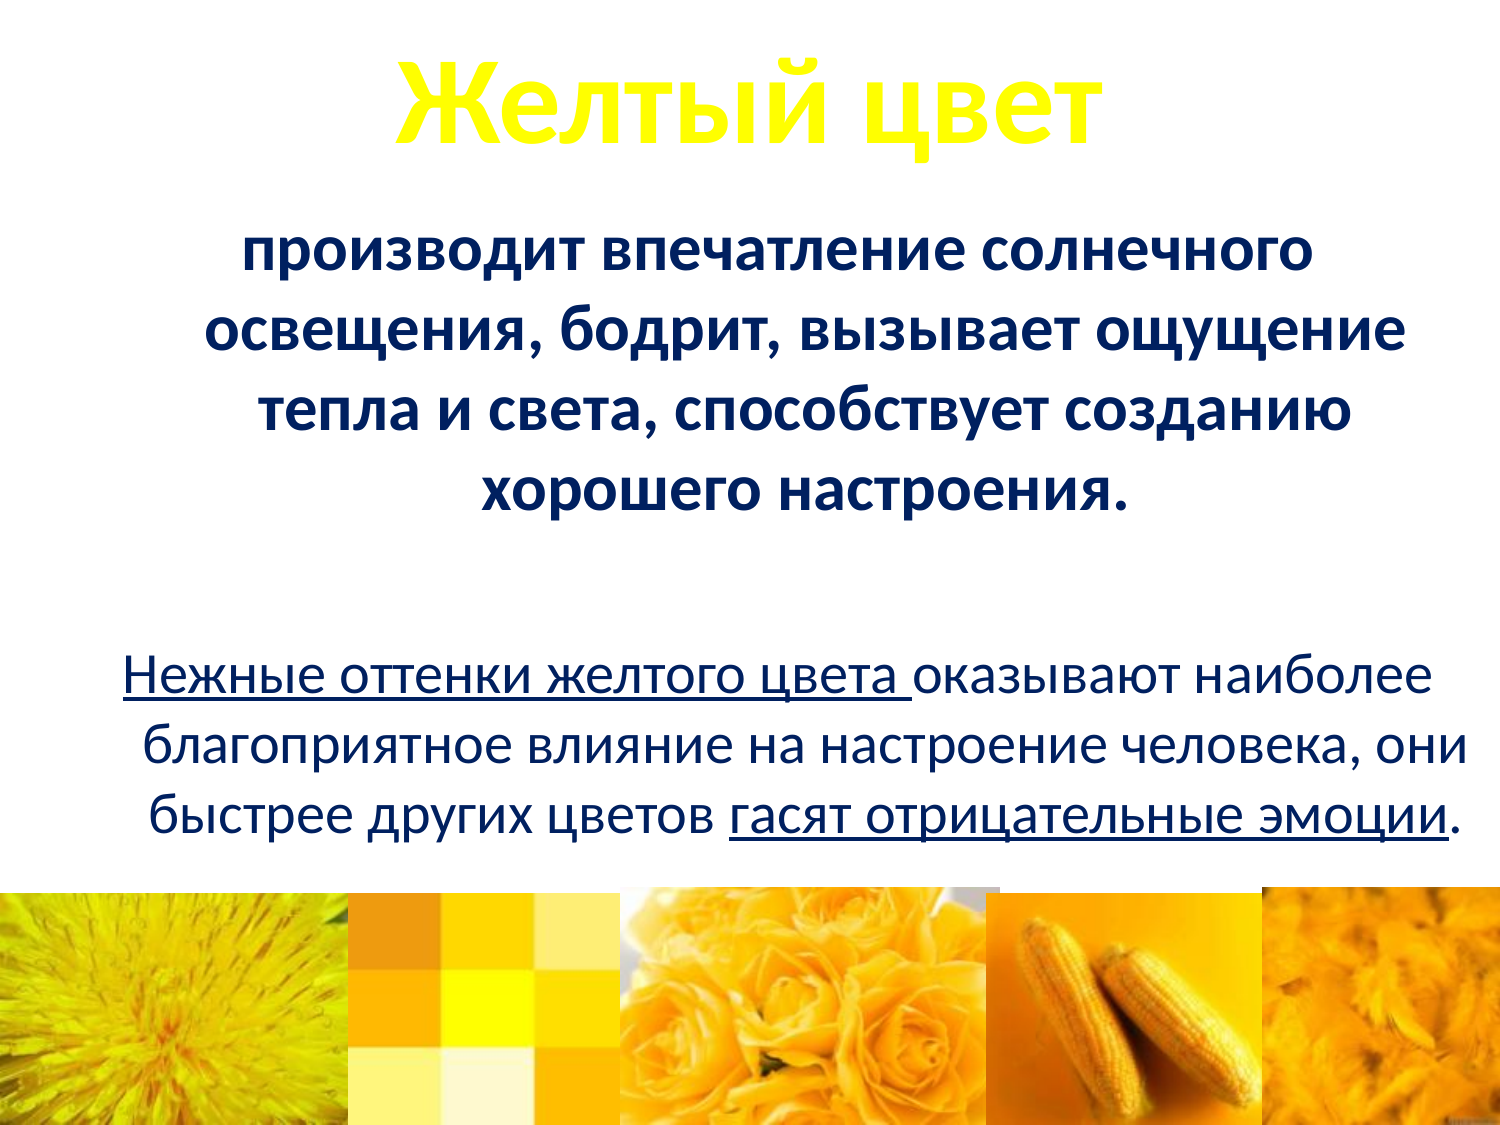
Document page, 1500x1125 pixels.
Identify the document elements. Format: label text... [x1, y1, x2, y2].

list производит впечатление солнечного освещения, бодрит, вызывает ощущение тепла и света, способствует созданию хорошего настроения. Нежные оттенки желтого цвета оказывают наиболее благоприятное влияние на настроение человека, они быстрее других цветов гасят отрицательные эмоции. [0, 196, 1500, 893]
picture [0, 887, 1500, 1125]
title Желтый цвет [0, 0, 1500, 188]
